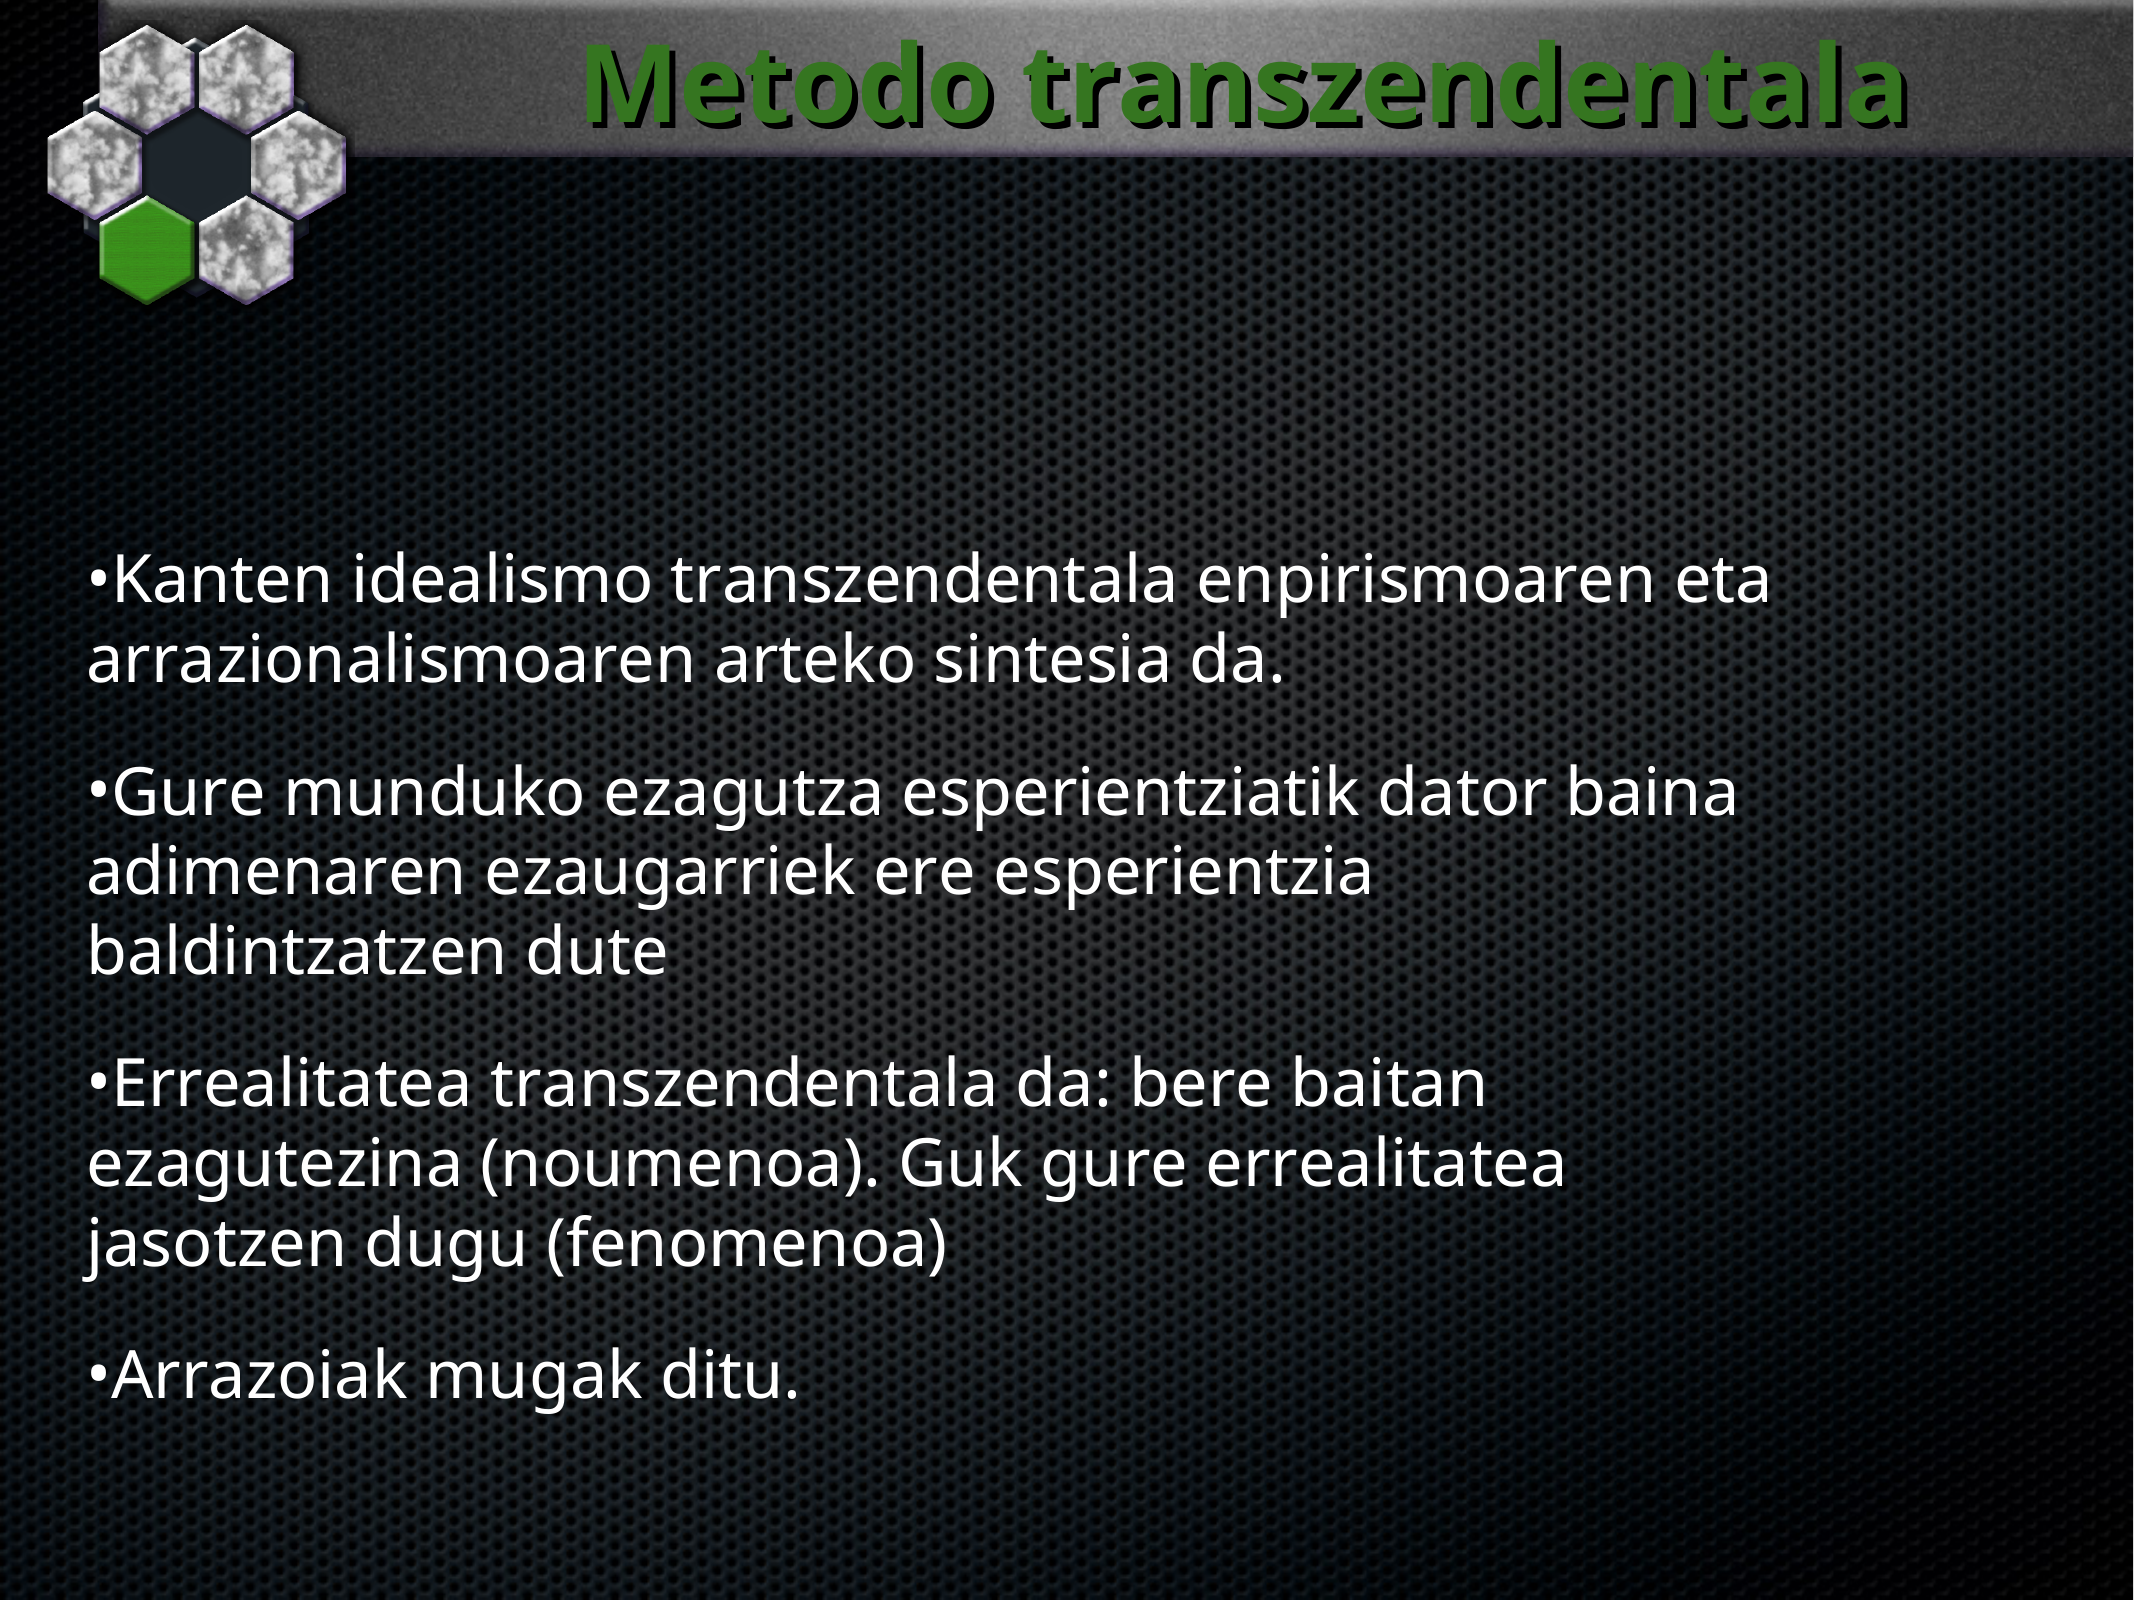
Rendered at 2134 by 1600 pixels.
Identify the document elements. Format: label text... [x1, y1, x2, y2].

picture [0, 0, 2134, 1600]
text_box Metodo transzendentala [416, 13, 2071, 144]
text_box Kanten idealismo transzendentala enpirismoaren eta arrazionalismoaren arteko sintesia da. Gure munduko ezagutza esperientziatik dator baina adimenaren ezaugarriek ere esperientzia baldintzatzen dute Errealitatea transzendentala da: bere baitan ezagutezina (noumenoa). Guk gure errealitatea jasotzen dugu (fenomenoa) Arrazoiak mugak ditu. [86, 528, 1776, 1420]
